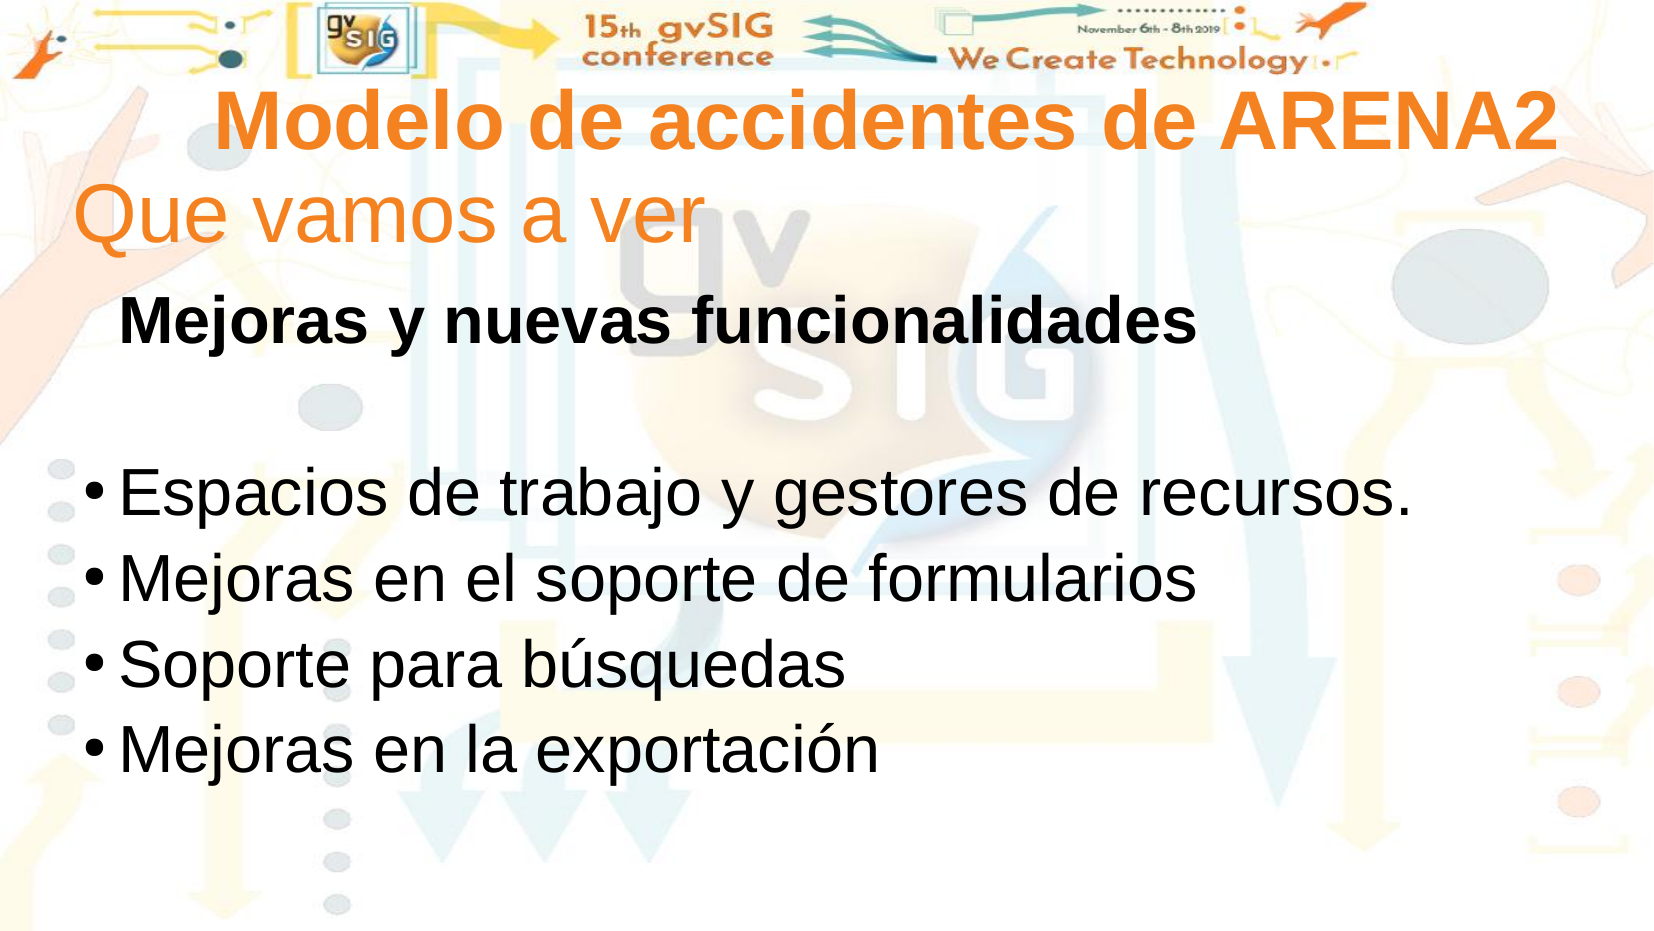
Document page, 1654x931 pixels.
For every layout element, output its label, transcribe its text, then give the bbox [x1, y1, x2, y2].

title Que vamos a ver [72, 166, 1561, 261]
subtitle Mejoras y nuevas funcionalidades Espacios de trabajo y gestores de recursos. Mejoras en el soporte de formularios Soporte para búsquedas Mejoras en la exportación [82, 271, 1571, 898]
title Modelo de accidentes de ARENA2 [72, 73, 1561, 166]
picture [0, 0, 1654, 931]
